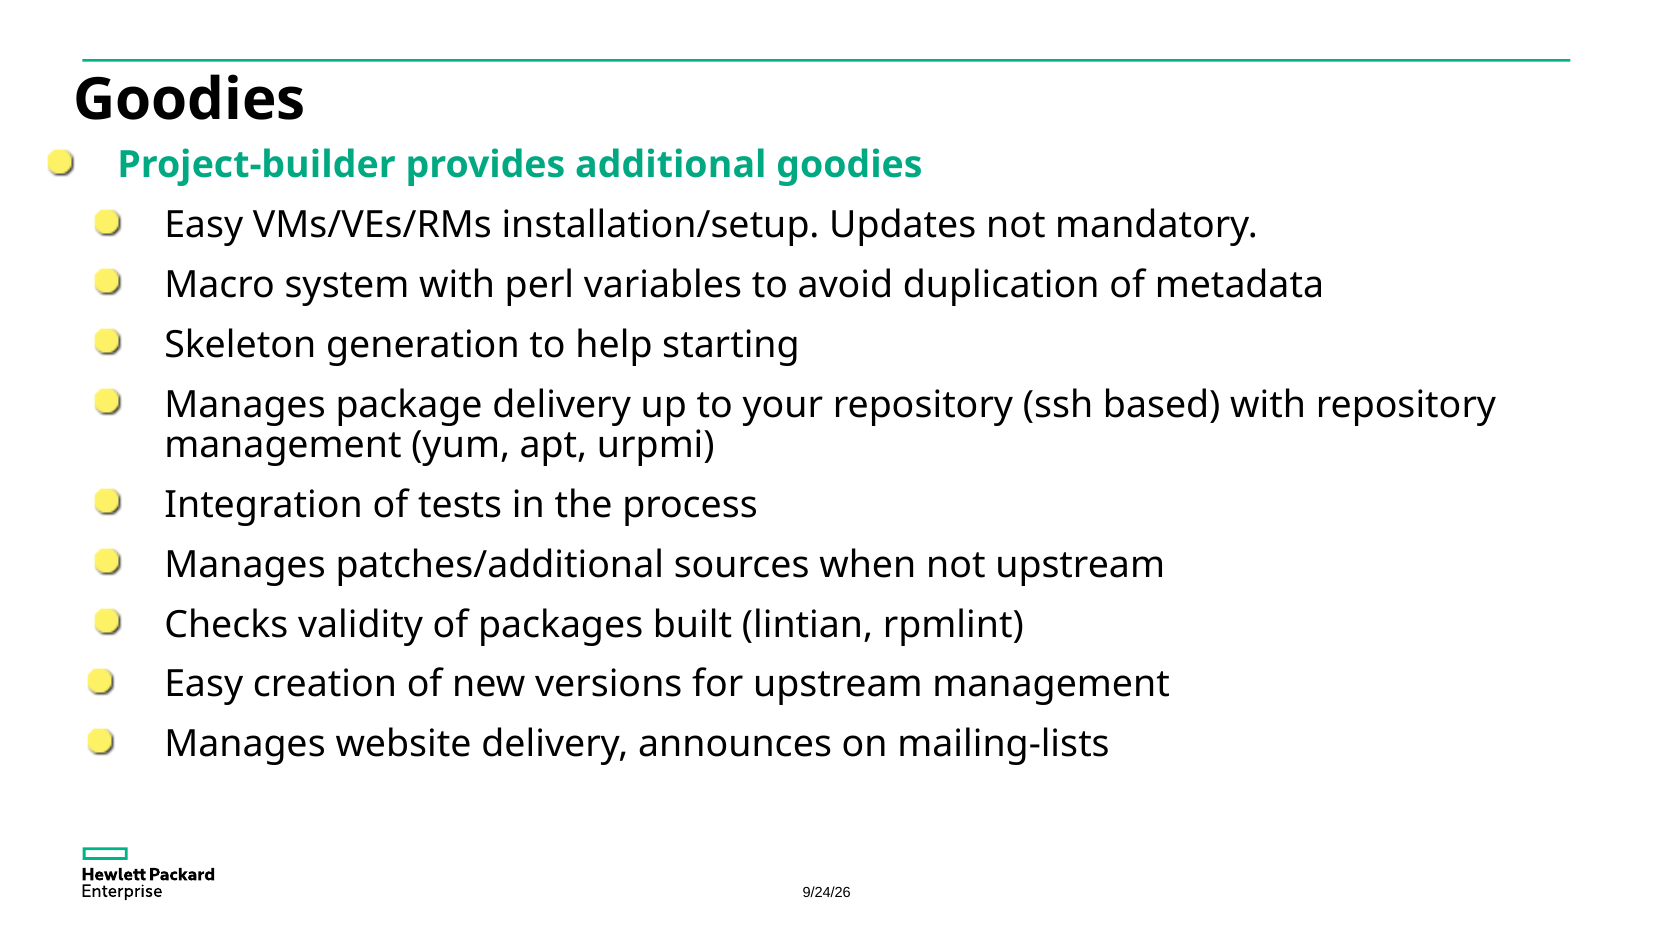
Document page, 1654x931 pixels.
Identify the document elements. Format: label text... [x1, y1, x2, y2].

title Goodies [73, 39, 988, 161]
list Project-builder provides additional goodies Easy VMs/VEs/RMs installation/setup. Updates not mandatory. Macro system with perl variables to avoid duplication of metadata Skeleton generation to help starting Manages package delivery up to your repository (ssh based) with repository management (yum, apt, urpmi) Integration of tests in the process Manages patches/additional sources when not upstream Checks validity of packages built (lintian, rpmlint) Easy creation of new versions for upstream management Manages website delivery, announces on mailing-lists [34, 145, 1642, 884]
